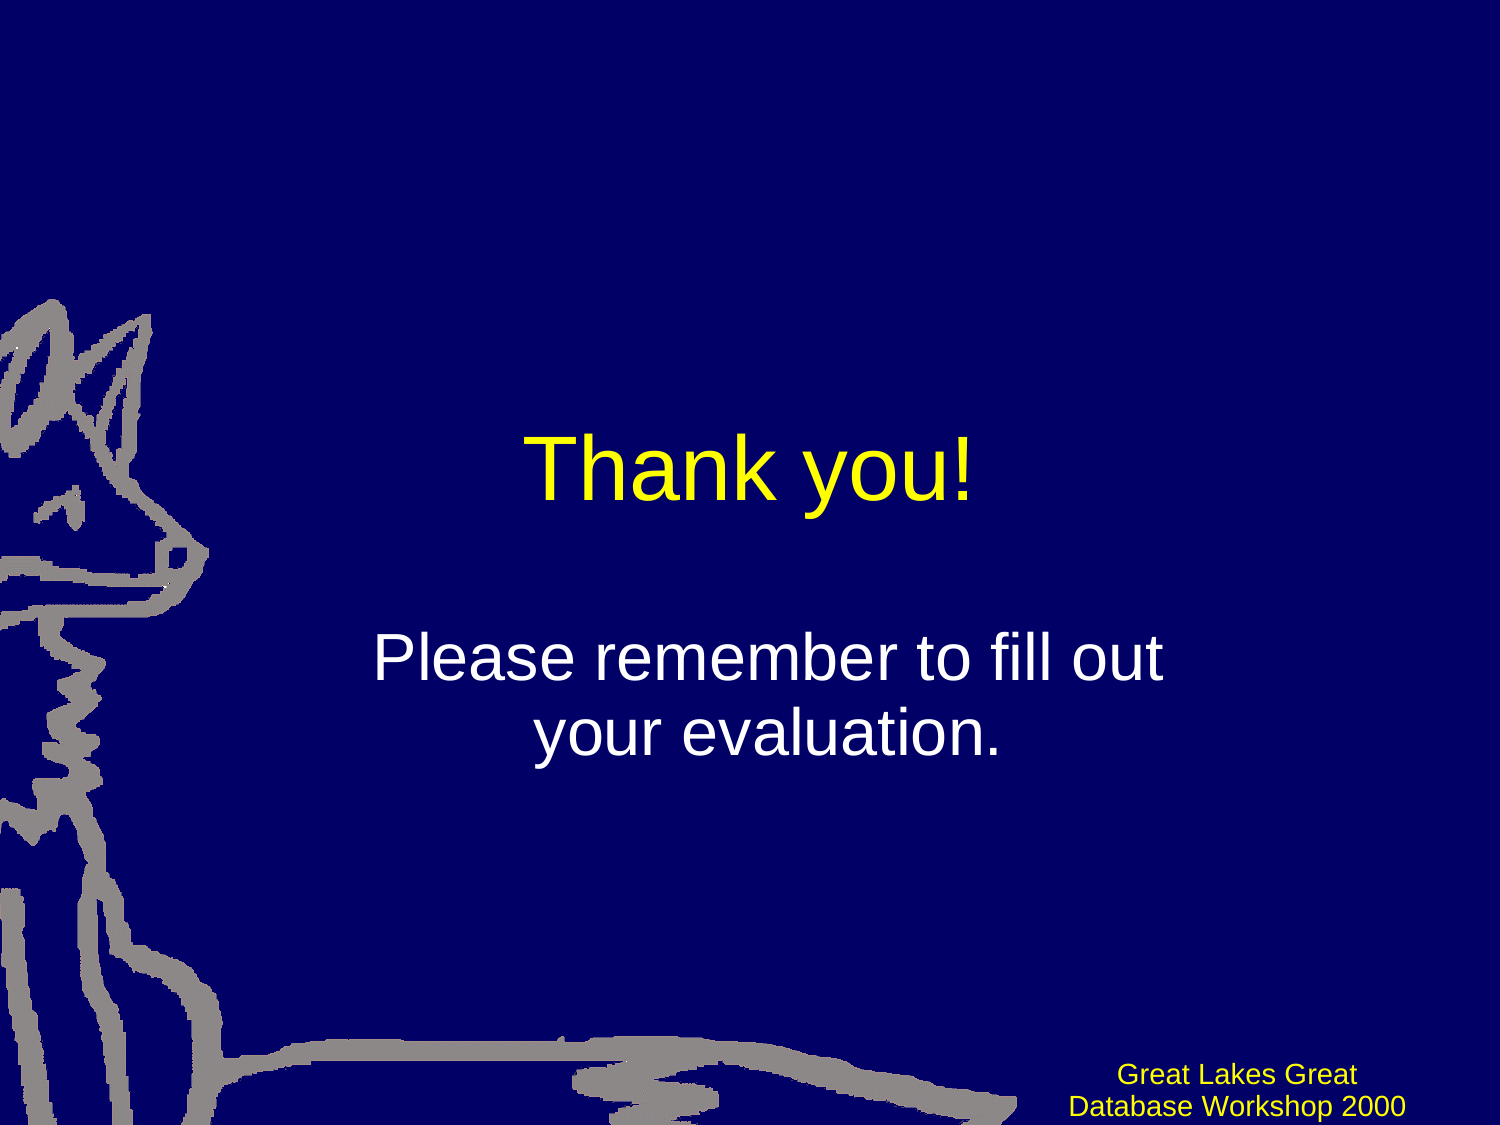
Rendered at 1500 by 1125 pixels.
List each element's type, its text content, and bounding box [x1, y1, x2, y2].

picture [0, 275, 1019, 1125]
subtitle Please remember to fill out your evaluation. [324, 612, 1213, 801]
title Thank you! [112, 374, 1388, 563]
